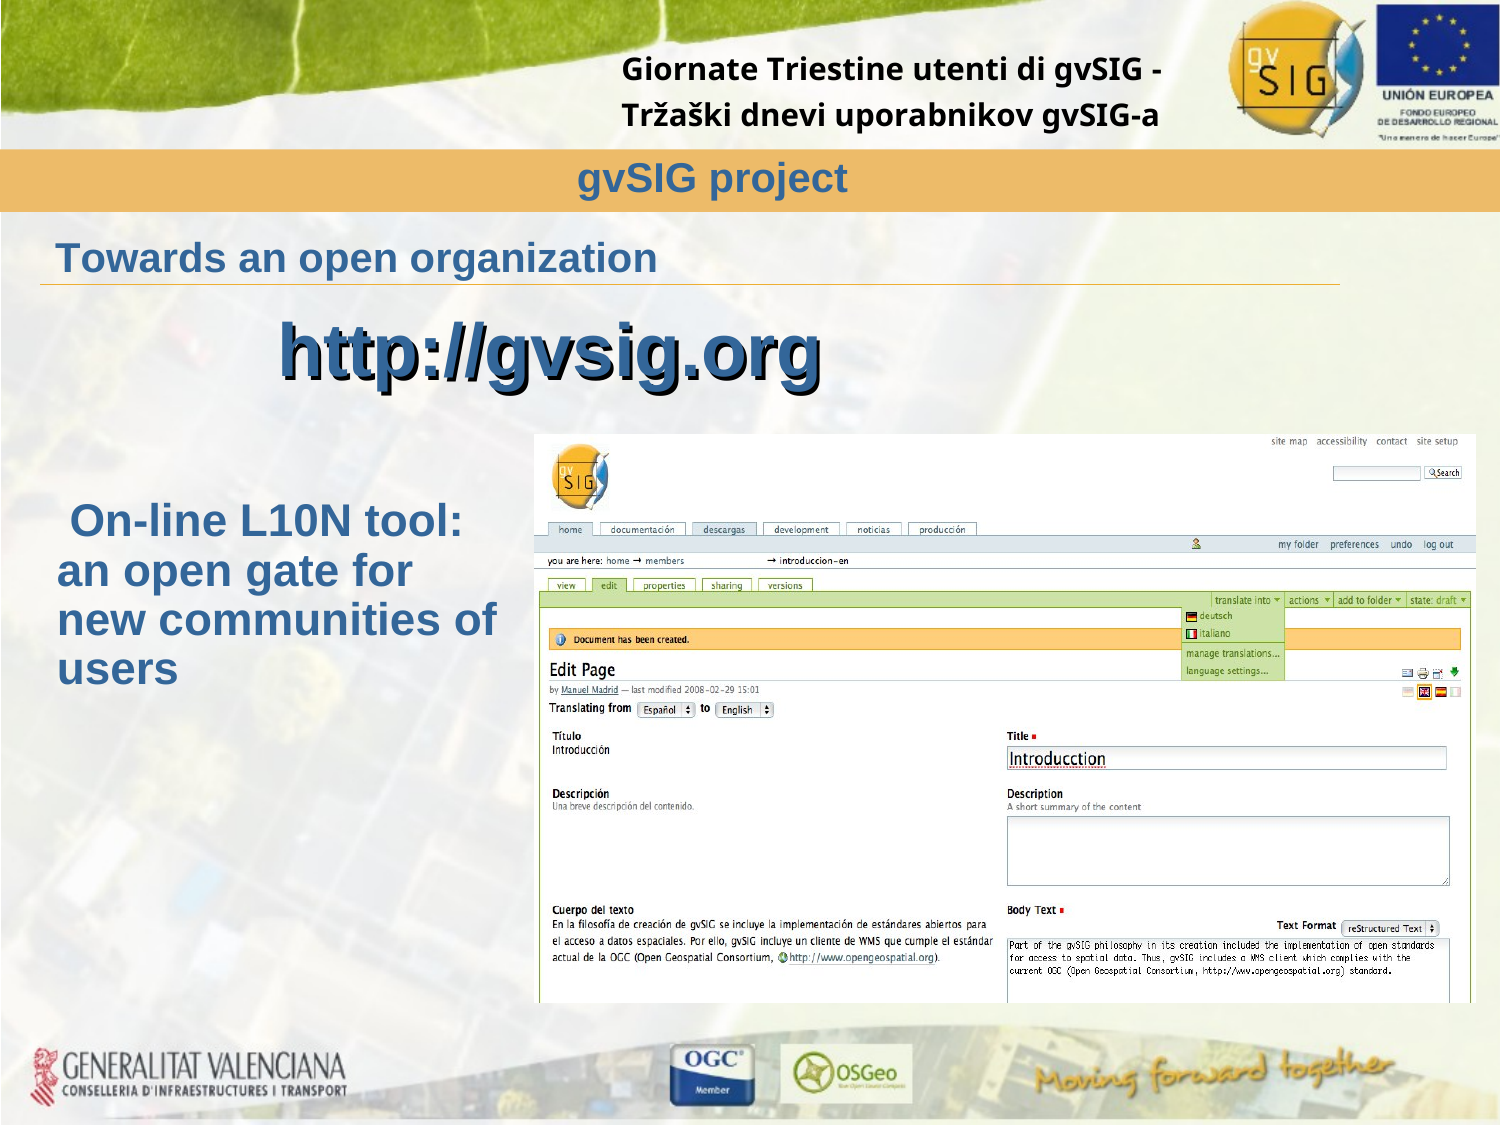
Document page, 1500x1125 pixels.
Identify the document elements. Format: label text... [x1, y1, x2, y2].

text_box gvSIG project [0, 149, 1426, 219]
picture [1, 0, 1500, 149]
text_box Towards an open organization [40, 219, 691, 290]
picture [1, 212, 1500, 1125]
text_box http://gvsig.org [262, 304, 1180, 401]
text_box On-line L10N tool: an open gate for new communities of users [42, 438, 523, 716]
